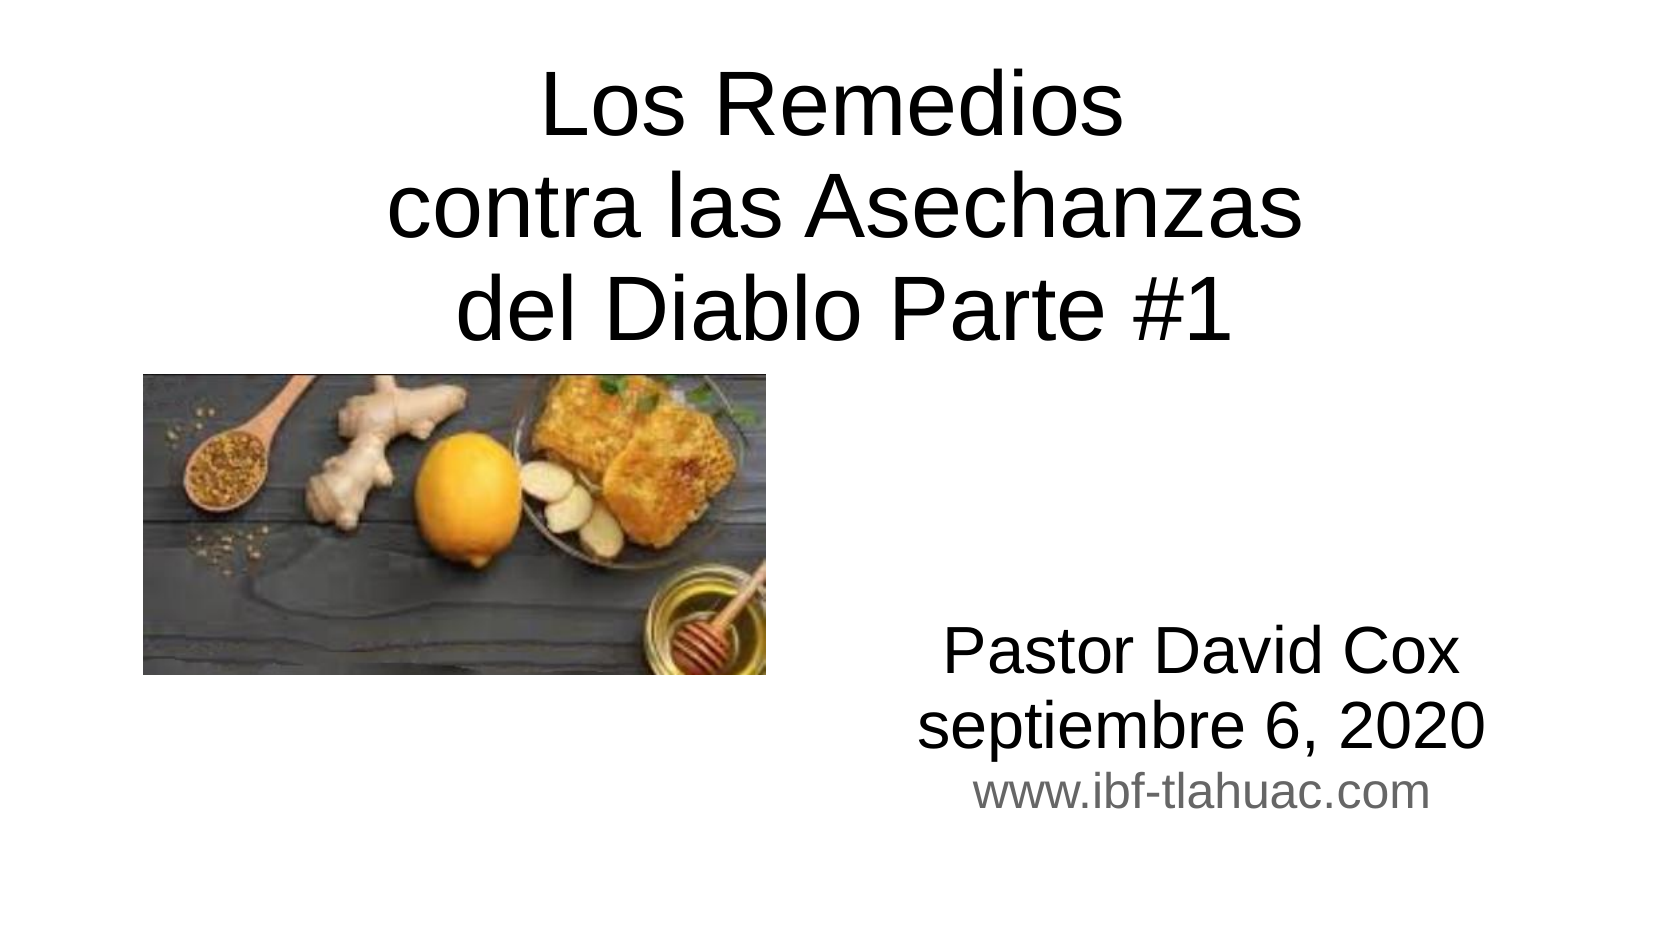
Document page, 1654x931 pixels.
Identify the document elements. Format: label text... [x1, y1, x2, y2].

picture [143, 374, 766, 676]
subtitle Pastor David Cox septiembre 6, 2020 www.ibf-tlahuac.com [769, 555, 1636, 878]
title Los Remedios contra las Asechanzas del Diablo Parte #1 [101, 52, 1591, 361]
